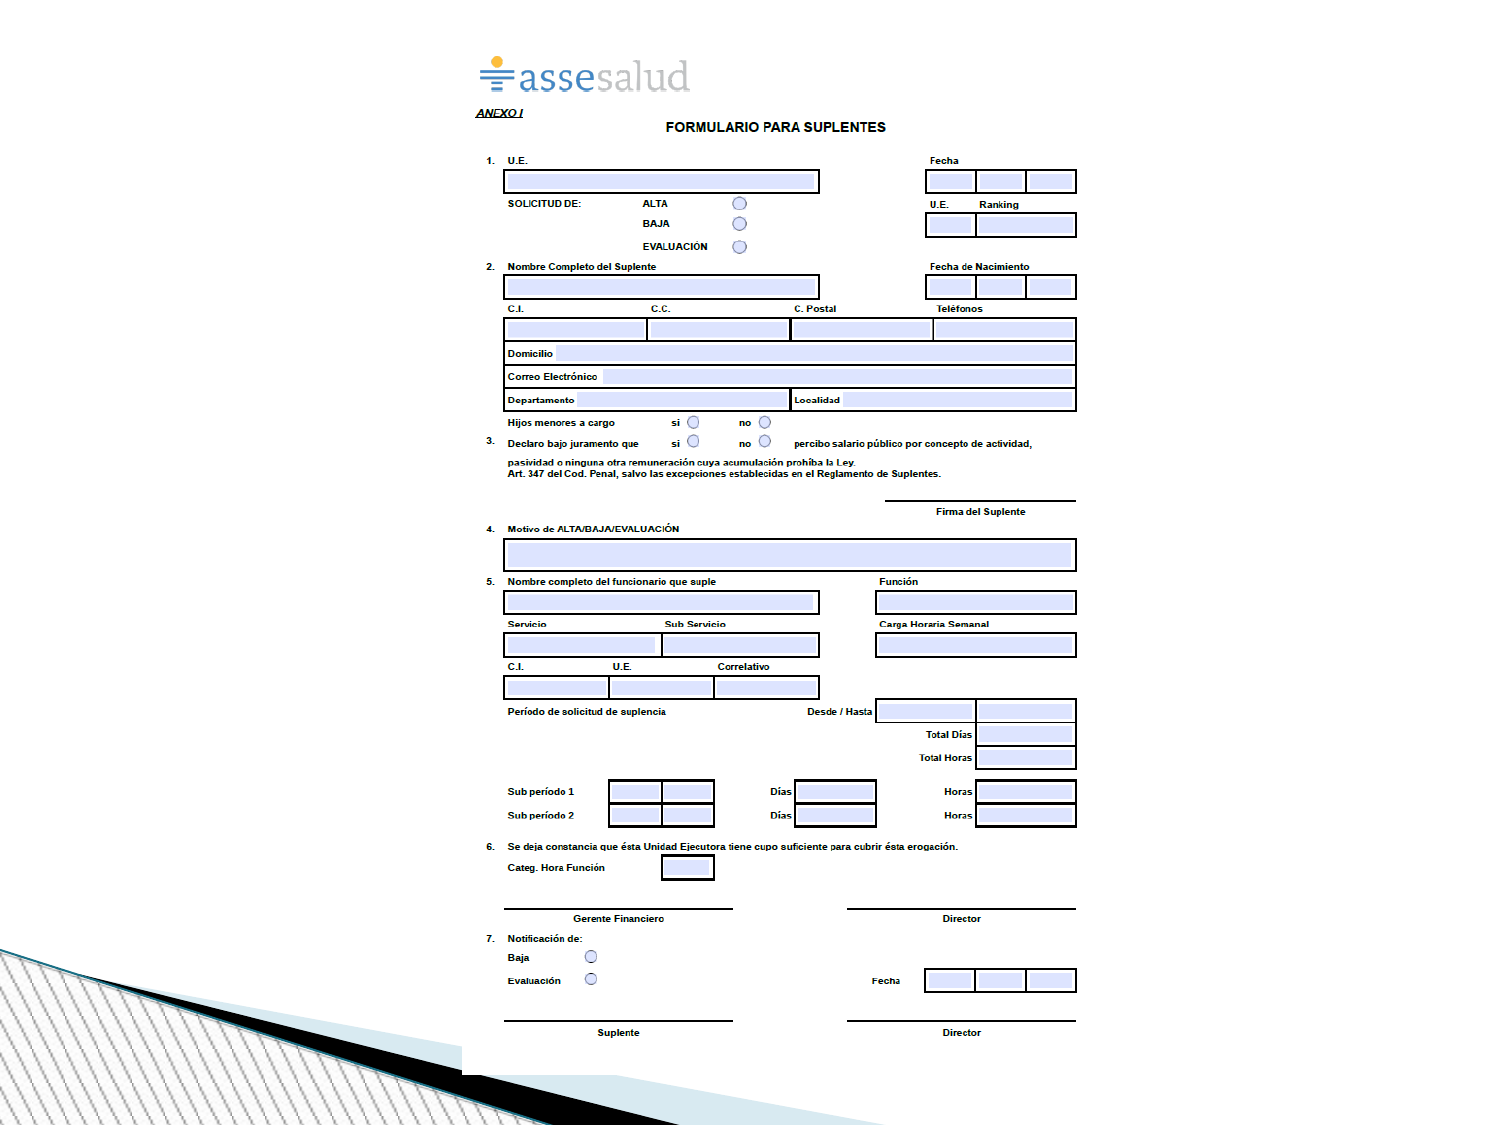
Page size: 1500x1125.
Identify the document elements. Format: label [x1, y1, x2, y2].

picture [0, 953, 536, 1125]
picture [462, 49, 1100, 1075]
